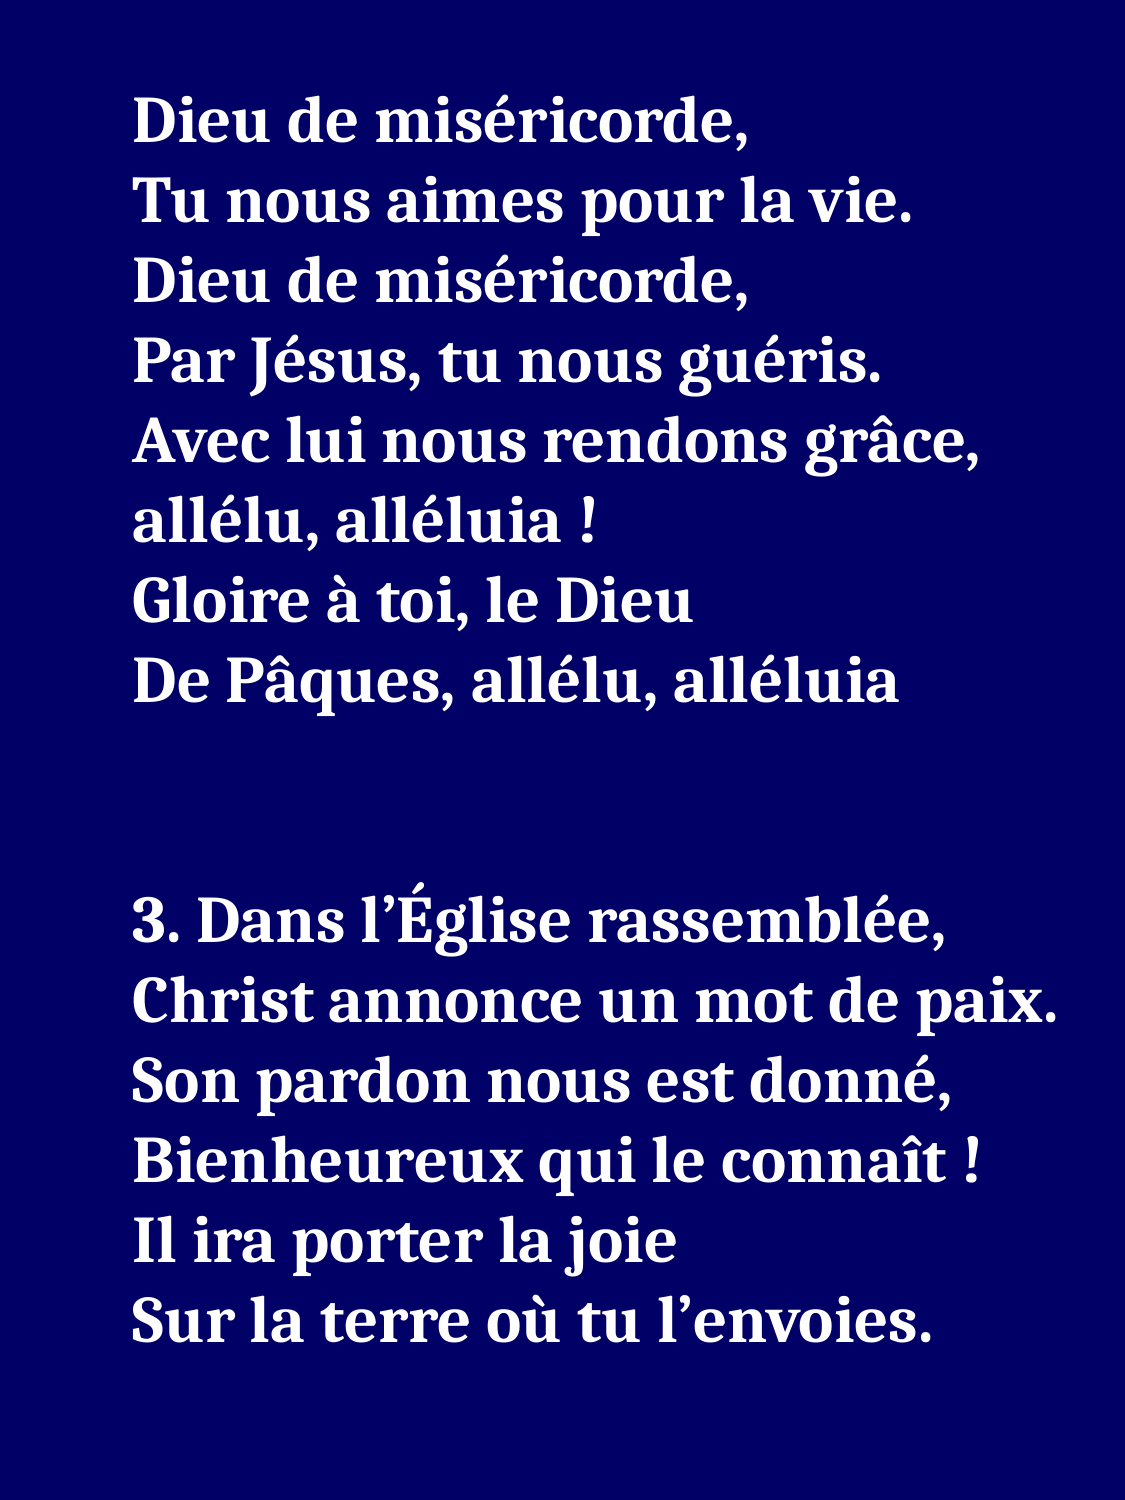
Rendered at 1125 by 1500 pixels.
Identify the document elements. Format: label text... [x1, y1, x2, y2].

text_box Dieu de miséricorde, Tu nous aimes pour la vie. Dieu de miséricorde, Par Jésus, tu nous guéris. Avec lui nous rendons grâce, allélu, alléluia ! Gloire à toi, le Dieu De Pâques, allélu, alléluia 3. Dans l’Église rassemblée, Christ annonce un mot de paix. Son pardon nous est donné, Bienheureux qui le connaît ! Il ira porter la joie Sur la terre où tu l’envoies. [118, 23, 1125, 1427]
